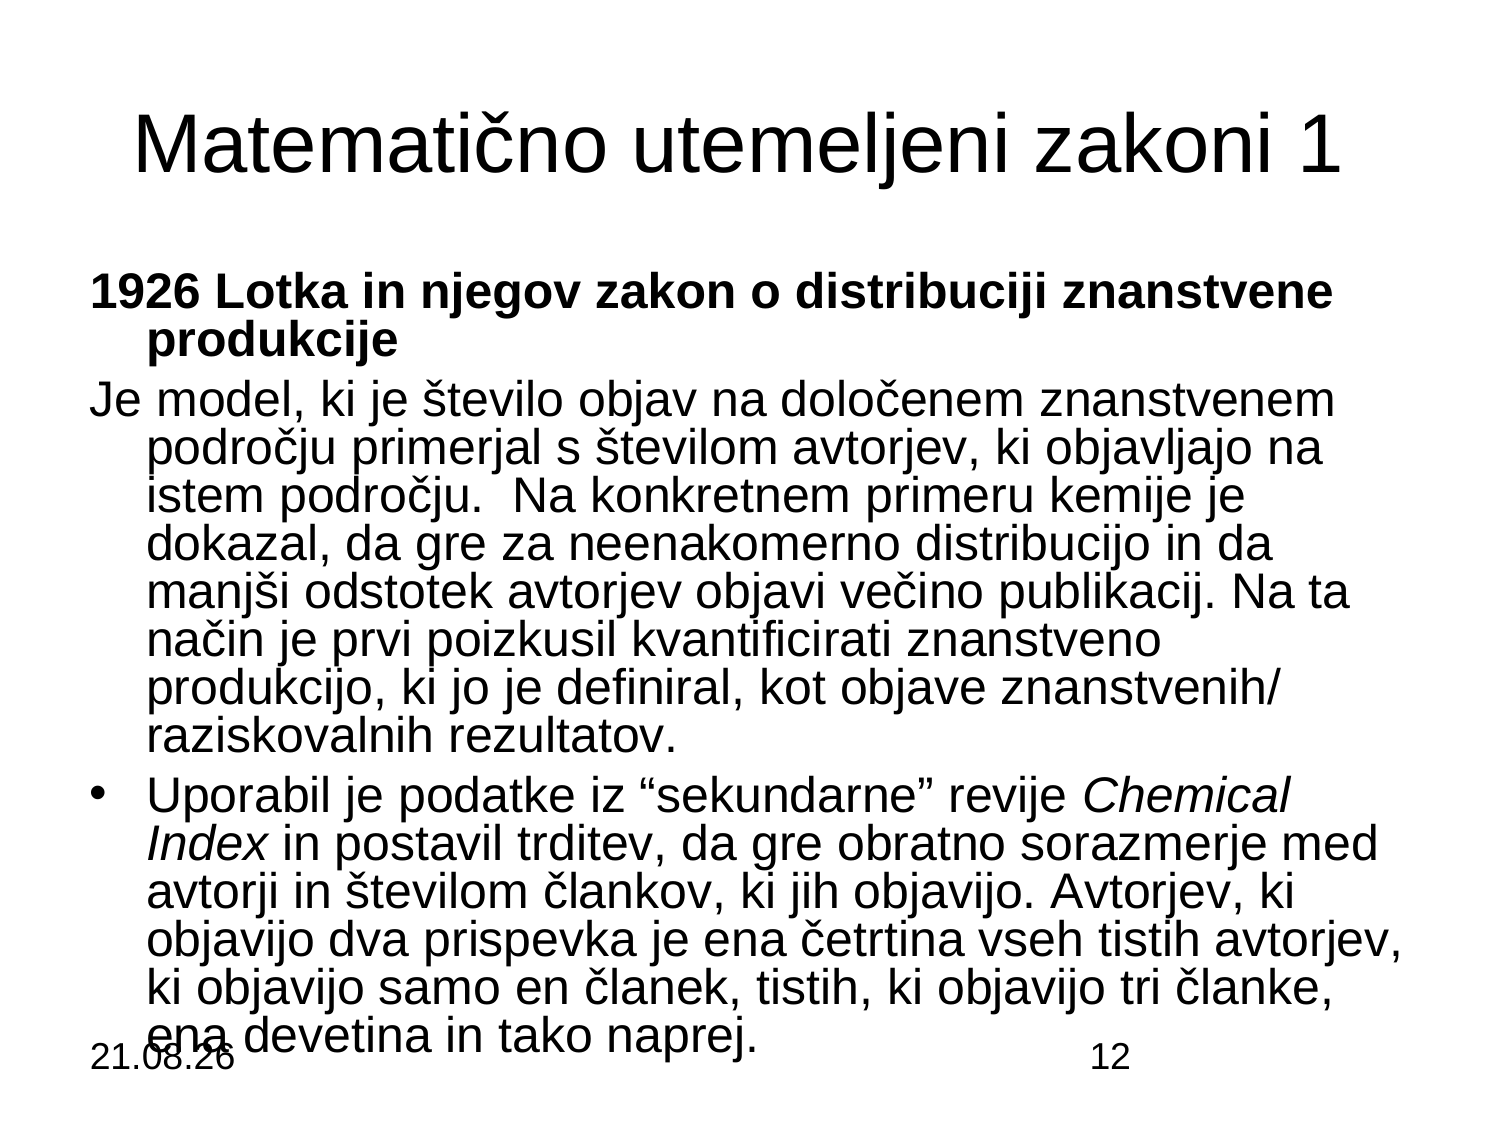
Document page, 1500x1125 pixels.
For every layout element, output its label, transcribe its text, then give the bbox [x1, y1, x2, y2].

list 1926 Lotka in njegov zakon o distribuciji znanstvene produkcije Je model, ki je število objav na določenem znanstvenem področju primerjal s številom avtorjev, ki objavljajo na istem področju. Na konkretnem primeru kemije je dokazal, da gre za neenakomerno distribucijo in da manjši odstotek avtorjev objavi večino publikacij. Na ta način je prvi poizkusil kvantificirati znanstveno produkcijo, ki jo je definiral, kot objave znanstvenih/ raziskovalnih rezultatov. Uporabil je podatke iz “sekundarne” revije Chemical Index in postavil trditev, da gre obratno sorazmerje med avtorji in številom člankov, ki jih objavijo. Avtorjev, ki objavijo dva prispevka je ena četrtina vseh tistih avtorjev, ki objavijo samo en članek, tistih, ki objavijo tri članke, ena devetina in tako naprej. [75, 262, 1426, 1071]
title Matematično utemeljeni zakoni 1 [75, 45, 1426, 233]
